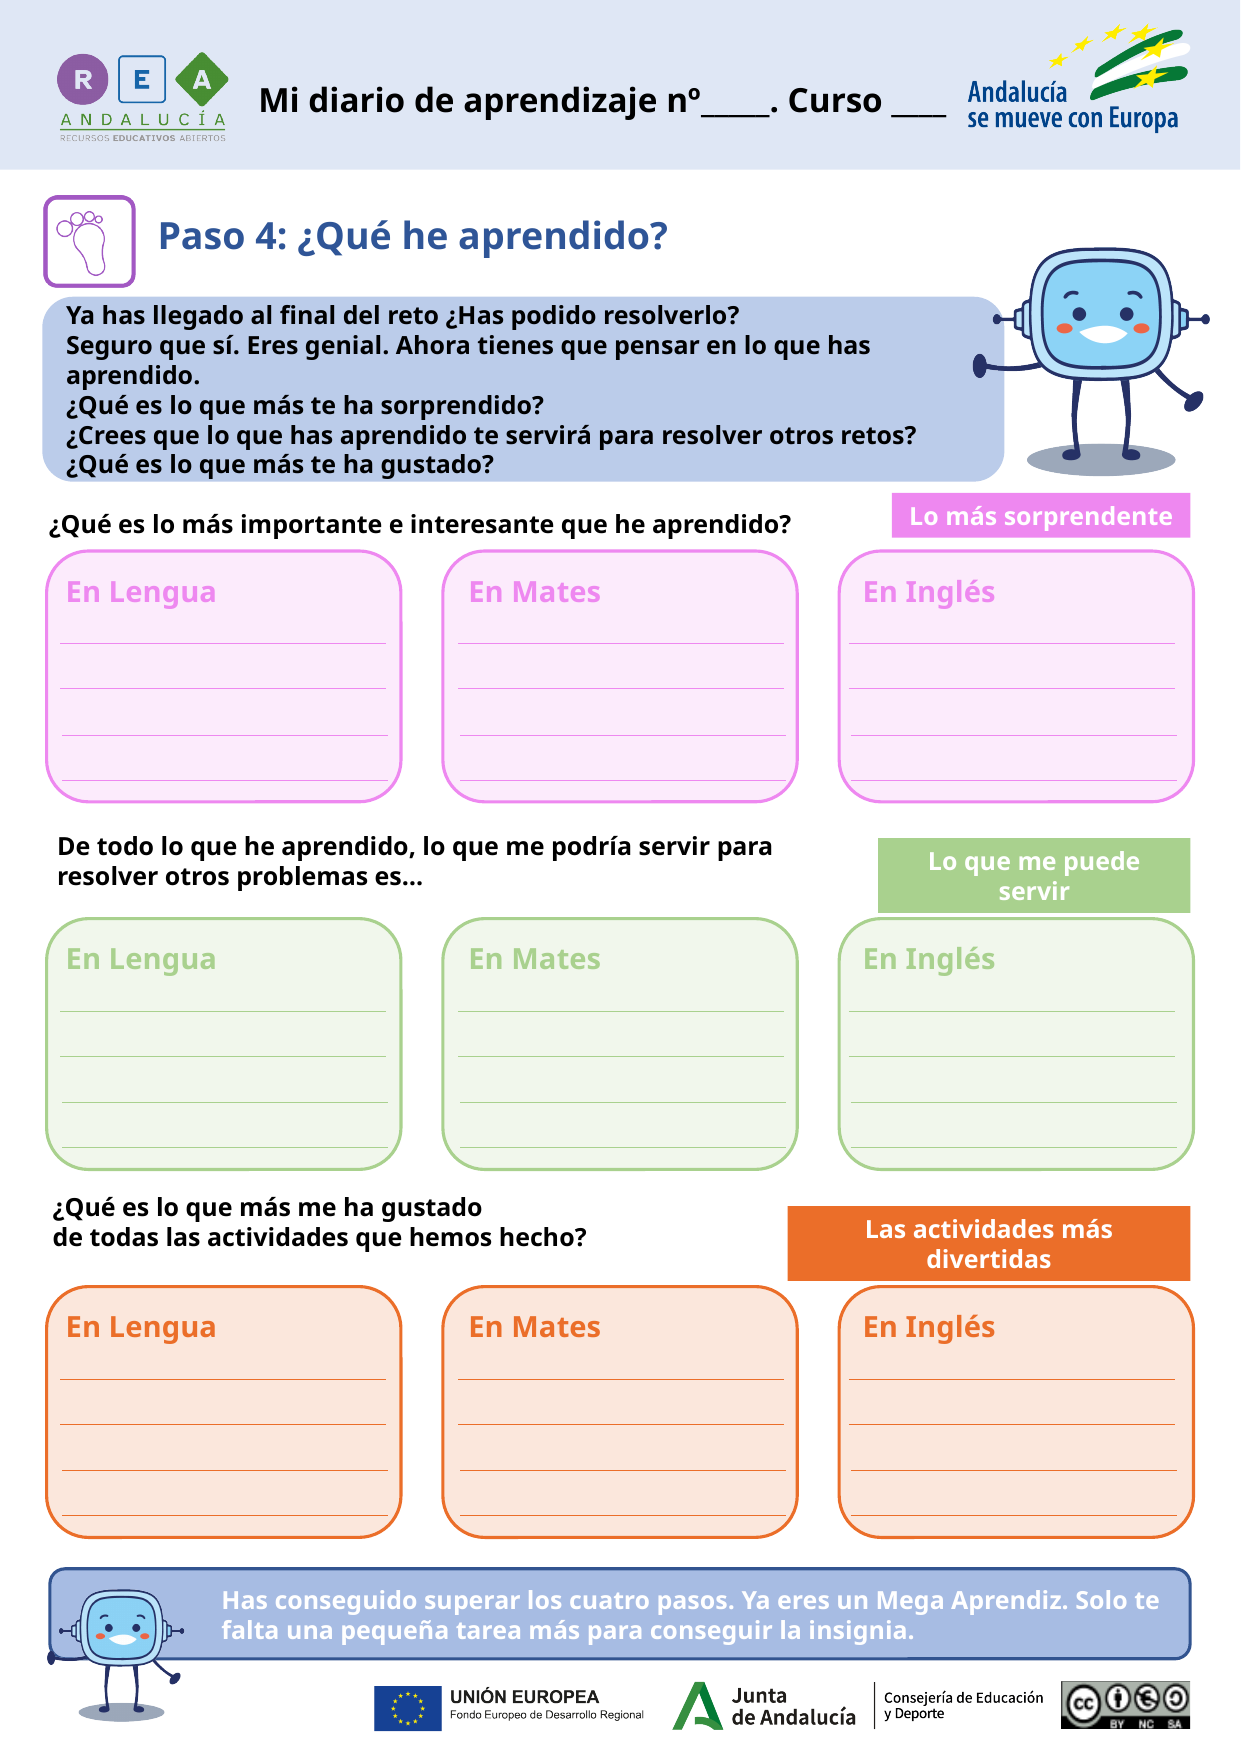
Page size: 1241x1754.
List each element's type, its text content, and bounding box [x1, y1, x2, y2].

text_box Lo que me puede servir [878, 838, 1191, 913]
text_box [839, 918, 1194, 1170]
text_box Lo más sorprendente [891, 492, 1191, 538]
text_box [839, 550, 1194, 802]
text_box Ya has llegado al final del reto ¿Has podido resolverlo? Seguro que sí. Eres genial. Ahora tienes que pensar en lo que has aprendido. ¿Qué es lo que más te ha sorprendido? ¿Crees que lo que has aprendido te servirá para resolver otros retos? ¿Qué es lo que más te ha gustado? [42, 296, 952, 482]
text_box En Lengua [50, 933, 233, 984]
text_box [442, 550, 798, 802]
text_box De todo lo que he aprendido, lo que me podría servir para resolver otros problemas es… [42, 823, 819, 898]
picture [952, 209, 1241, 504]
text_box ¿Qué es lo que más me ha gustado de todas las actividades que hemos hecho? [38, 1183, 603, 1259]
text_box En Mates [453, 1301, 617, 1352]
text_box Mi diario de aprendizaje nº_____. Curso ____ [243, 71, 961, 127]
picture [353, 1656, 1191, 1745]
text_box En Mates [453, 565, 617, 616]
picture [43, 195, 136, 288]
text_box [46, 918, 401, 1170]
text_box [839, 1286, 1194, 1538]
text_box Paso 4: ¿Qué he aprendido? [142, 204, 684, 265]
text_box Has conseguido superar los cuatro pasos. Ya eres un Mega Aprendiz. Solo te falta una pequeña tarea más para conseguir la insignia. [206, 1576, 1182, 1662]
text_box [442, 918, 798, 1170]
text_box [46, 550, 401, 802]
picture [35, 1567, 206, 1738]
text_box En Inglés [847, 565, 1011, 616]
text_box Las actividades más divertidas [787, 1206, 1191, 1281]
text_box [442, 1286, 798, 1538]
text_box En Inglés [847, 1301, 1011, 1352]
text_box [0, 0, 1241, 170]
picture [43, 47, 242, 146]
text_box En Lengua [50, 1301, 233, 1352]
text_box En Inglés [847, 933, 1011, 984]
text_box [46, 1286, 401, 1538]
picture [961, 21, 1197, 139]
text_box [206, 1568, 1191, 1658]
text_box En Mates [453, 933, 617, 984]
text_box ¿Qué es lo más importante e interesante que he aprendido? [34, 501, 808, 547]
